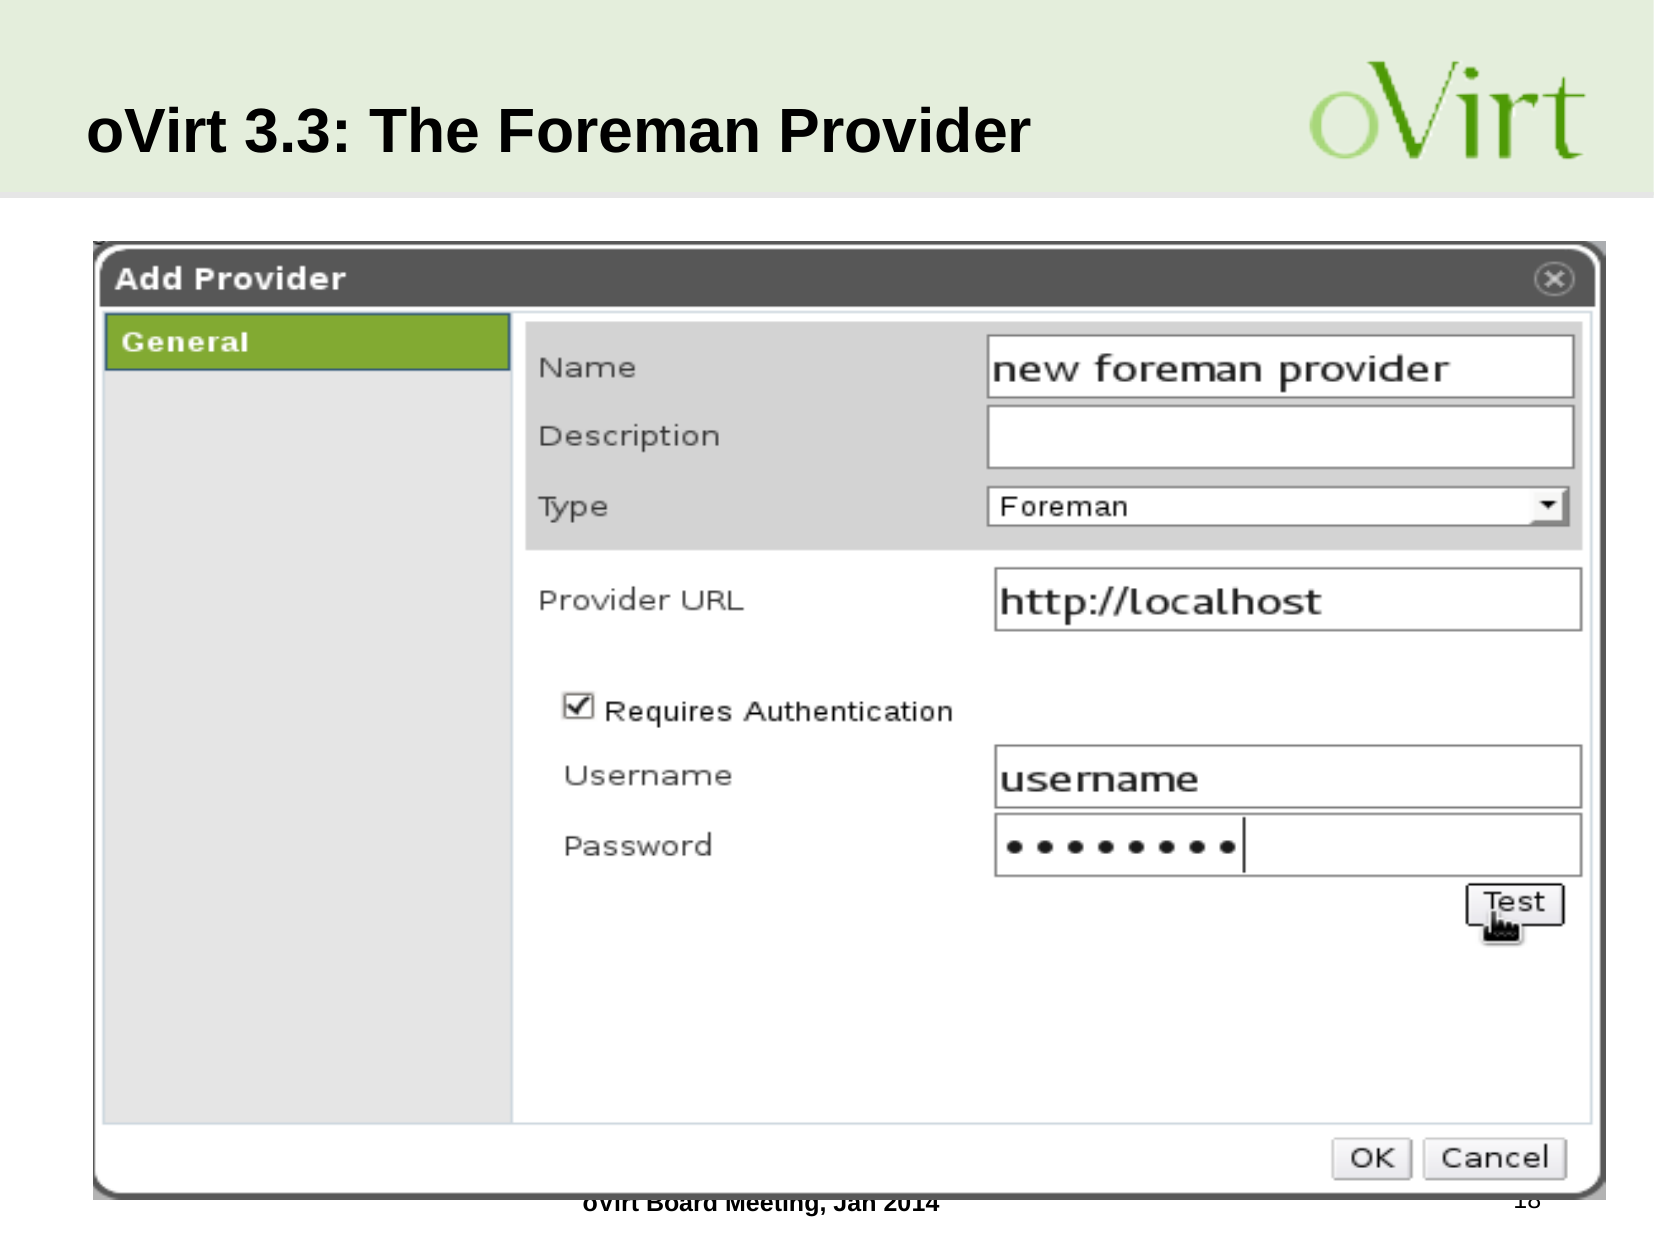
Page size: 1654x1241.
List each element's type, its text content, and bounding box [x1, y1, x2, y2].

picture [93, 241, 1606, 1201]
title oVirt 3.3: The Foreman Provider [86, 36, 1307, 225]
picture [1307, 36, 1613, 180]
